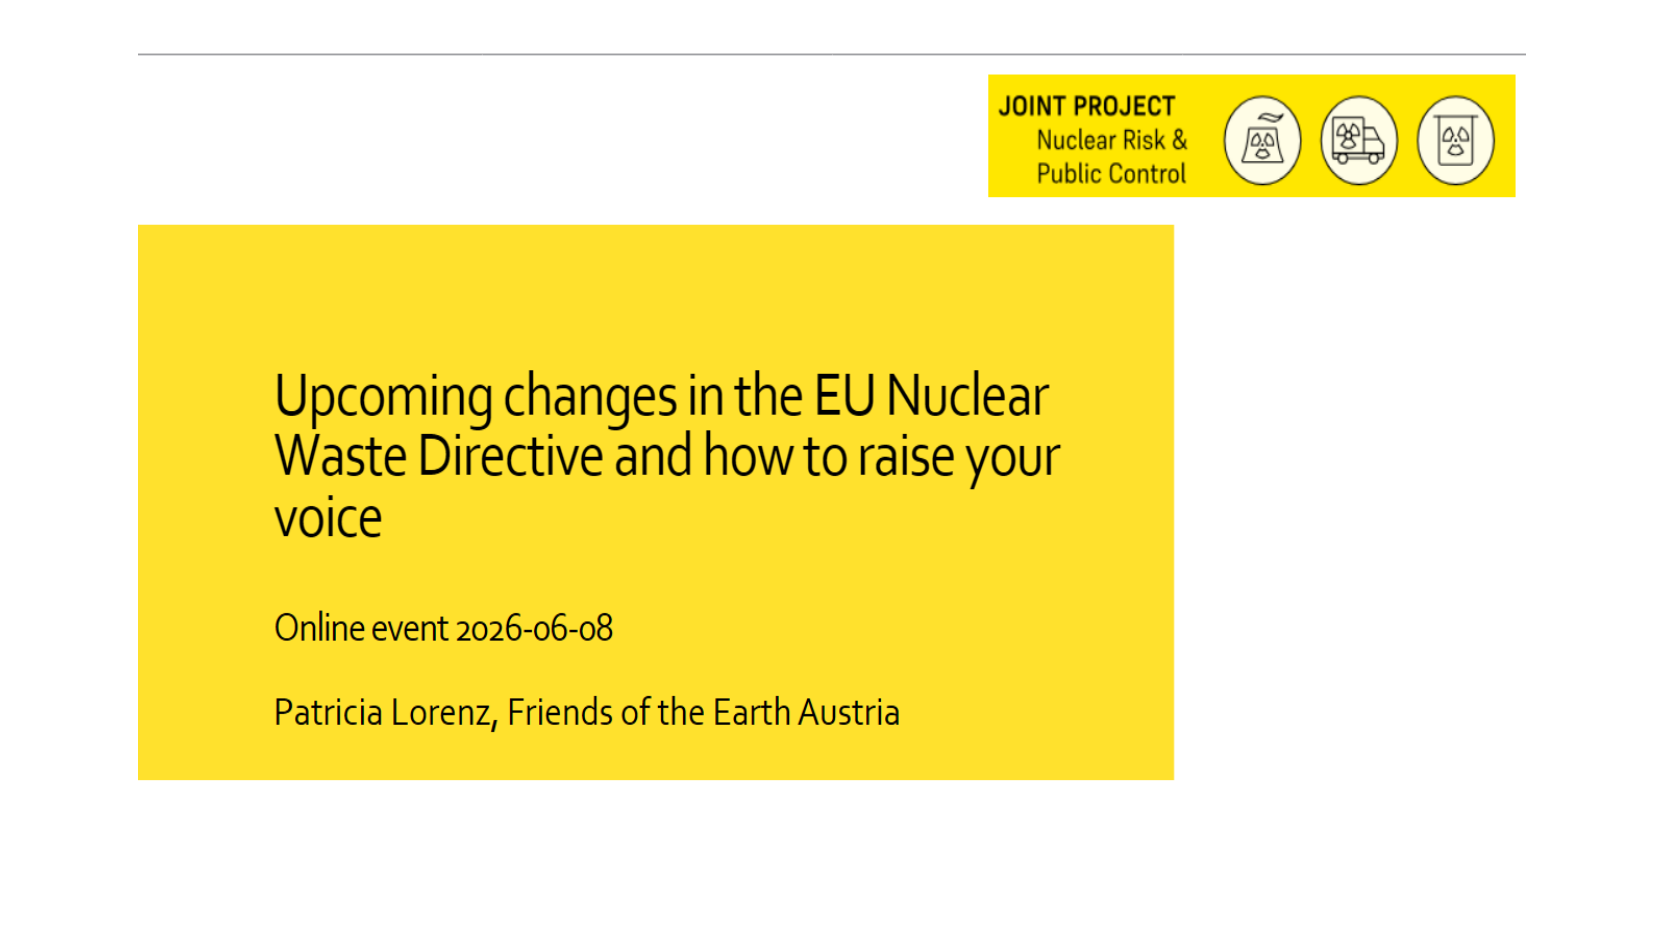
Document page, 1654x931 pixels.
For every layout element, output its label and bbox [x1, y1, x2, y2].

picture [138, 53, 1526, 785]
